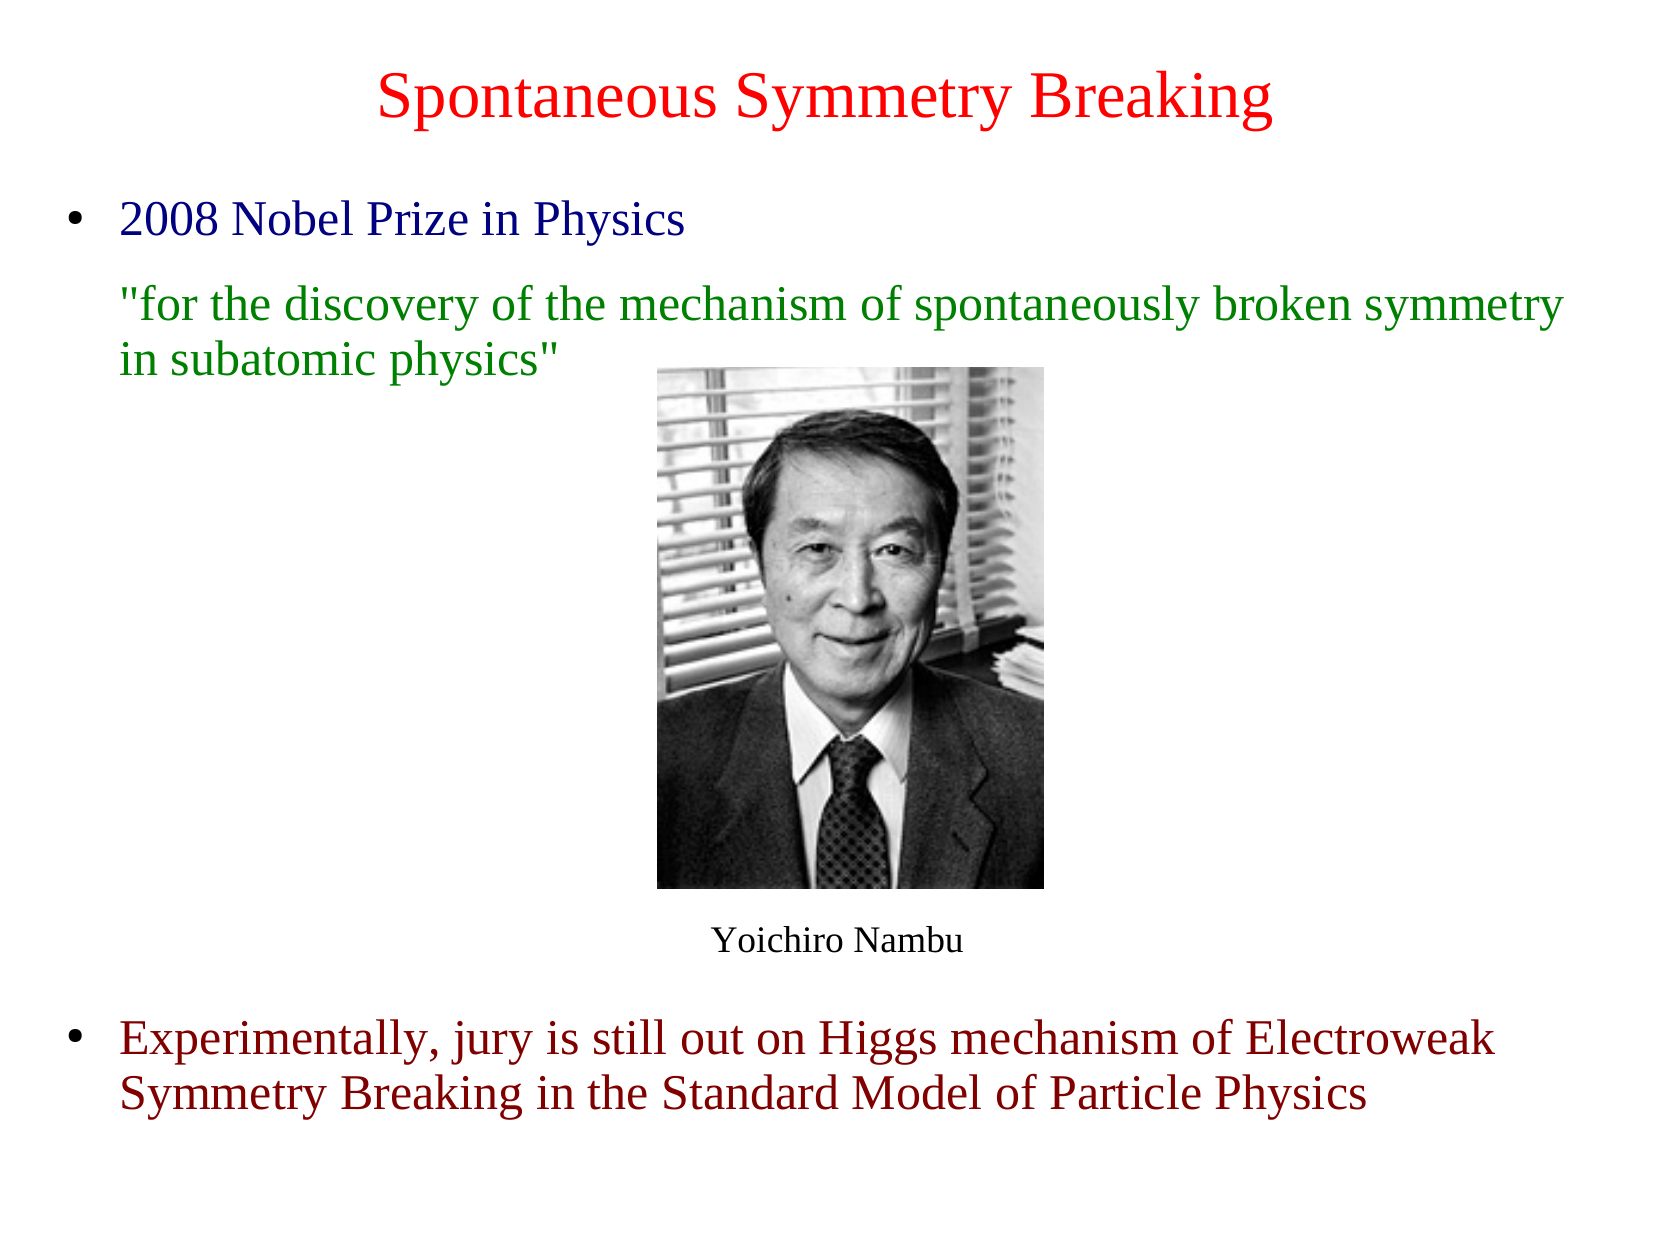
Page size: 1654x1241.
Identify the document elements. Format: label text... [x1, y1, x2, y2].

text_box Yoichiro Nambu [710, 918, 1005, 1000]
picture [657, 367, 1044, 889]
title Spontaneous Symmetry Breaking [128, 0, 1541, 191]
list 2008 Nobel Prize in Physics "for the discovery of the mechanism of spontaneously broken symmetry in subatomic physics" Experimentally, jury is still out on Higgs mechanism of Electroweak Symmetry Breaking in the Standard Model of Particle Physics [48, 191, 1582, 1121]
